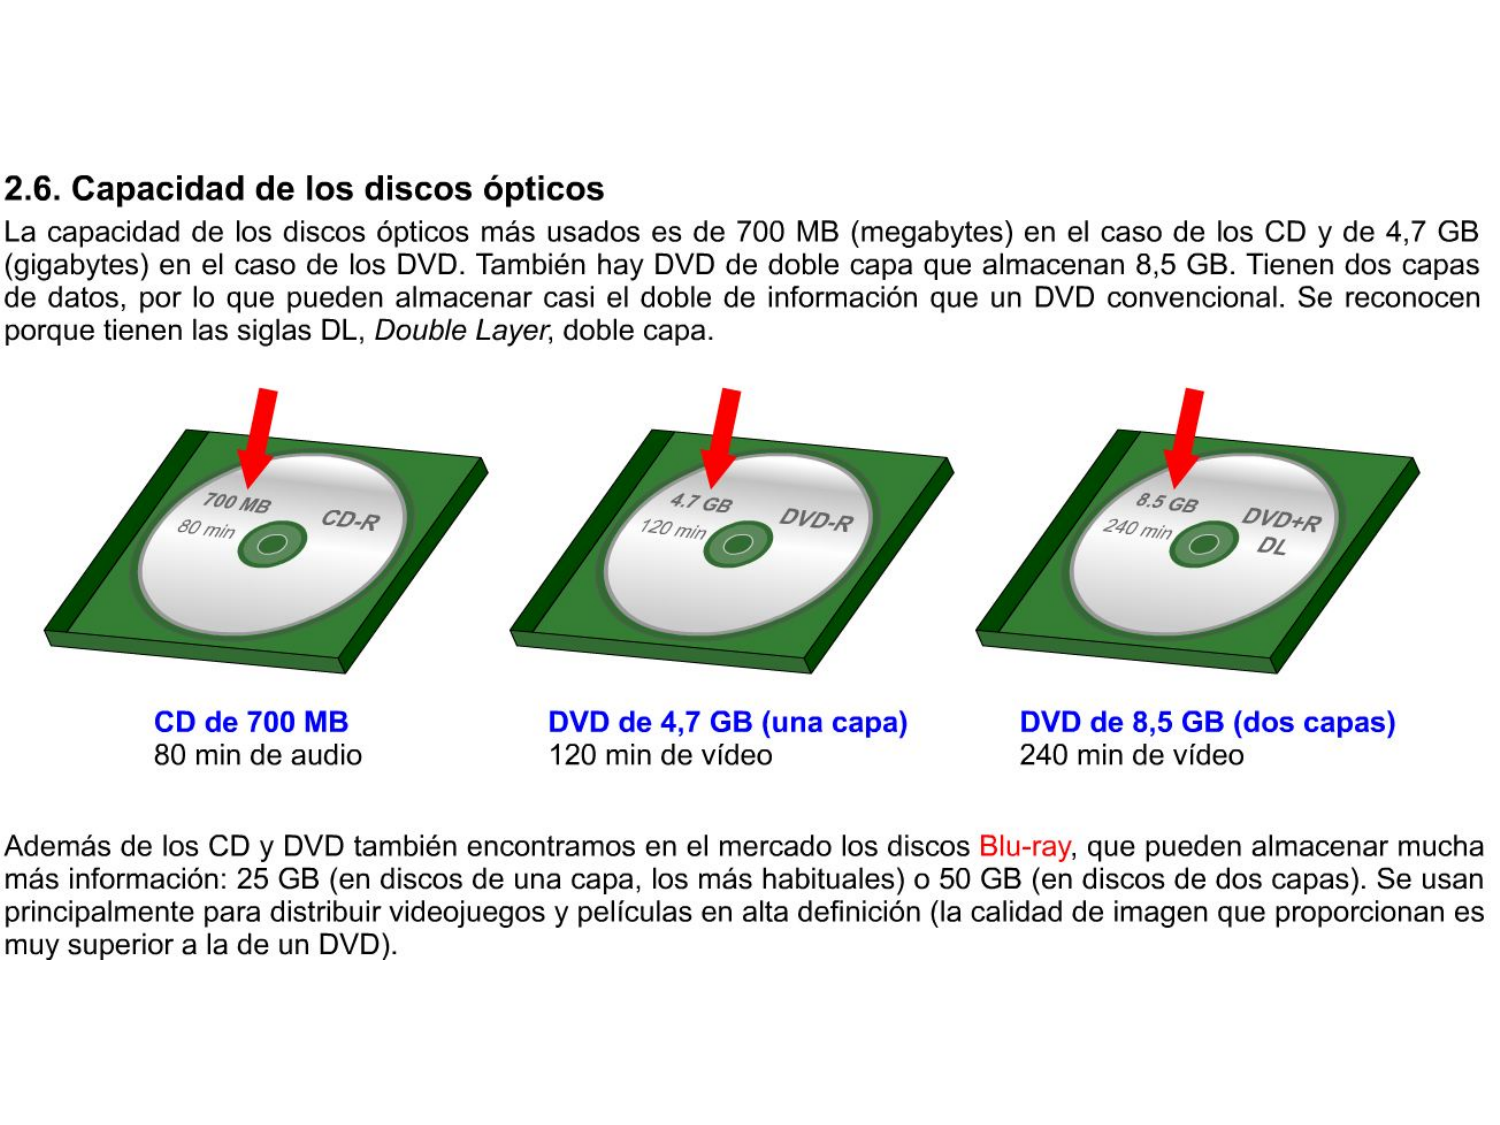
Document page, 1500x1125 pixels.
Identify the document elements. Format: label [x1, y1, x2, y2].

picture [0, 165, 1500, 960]
